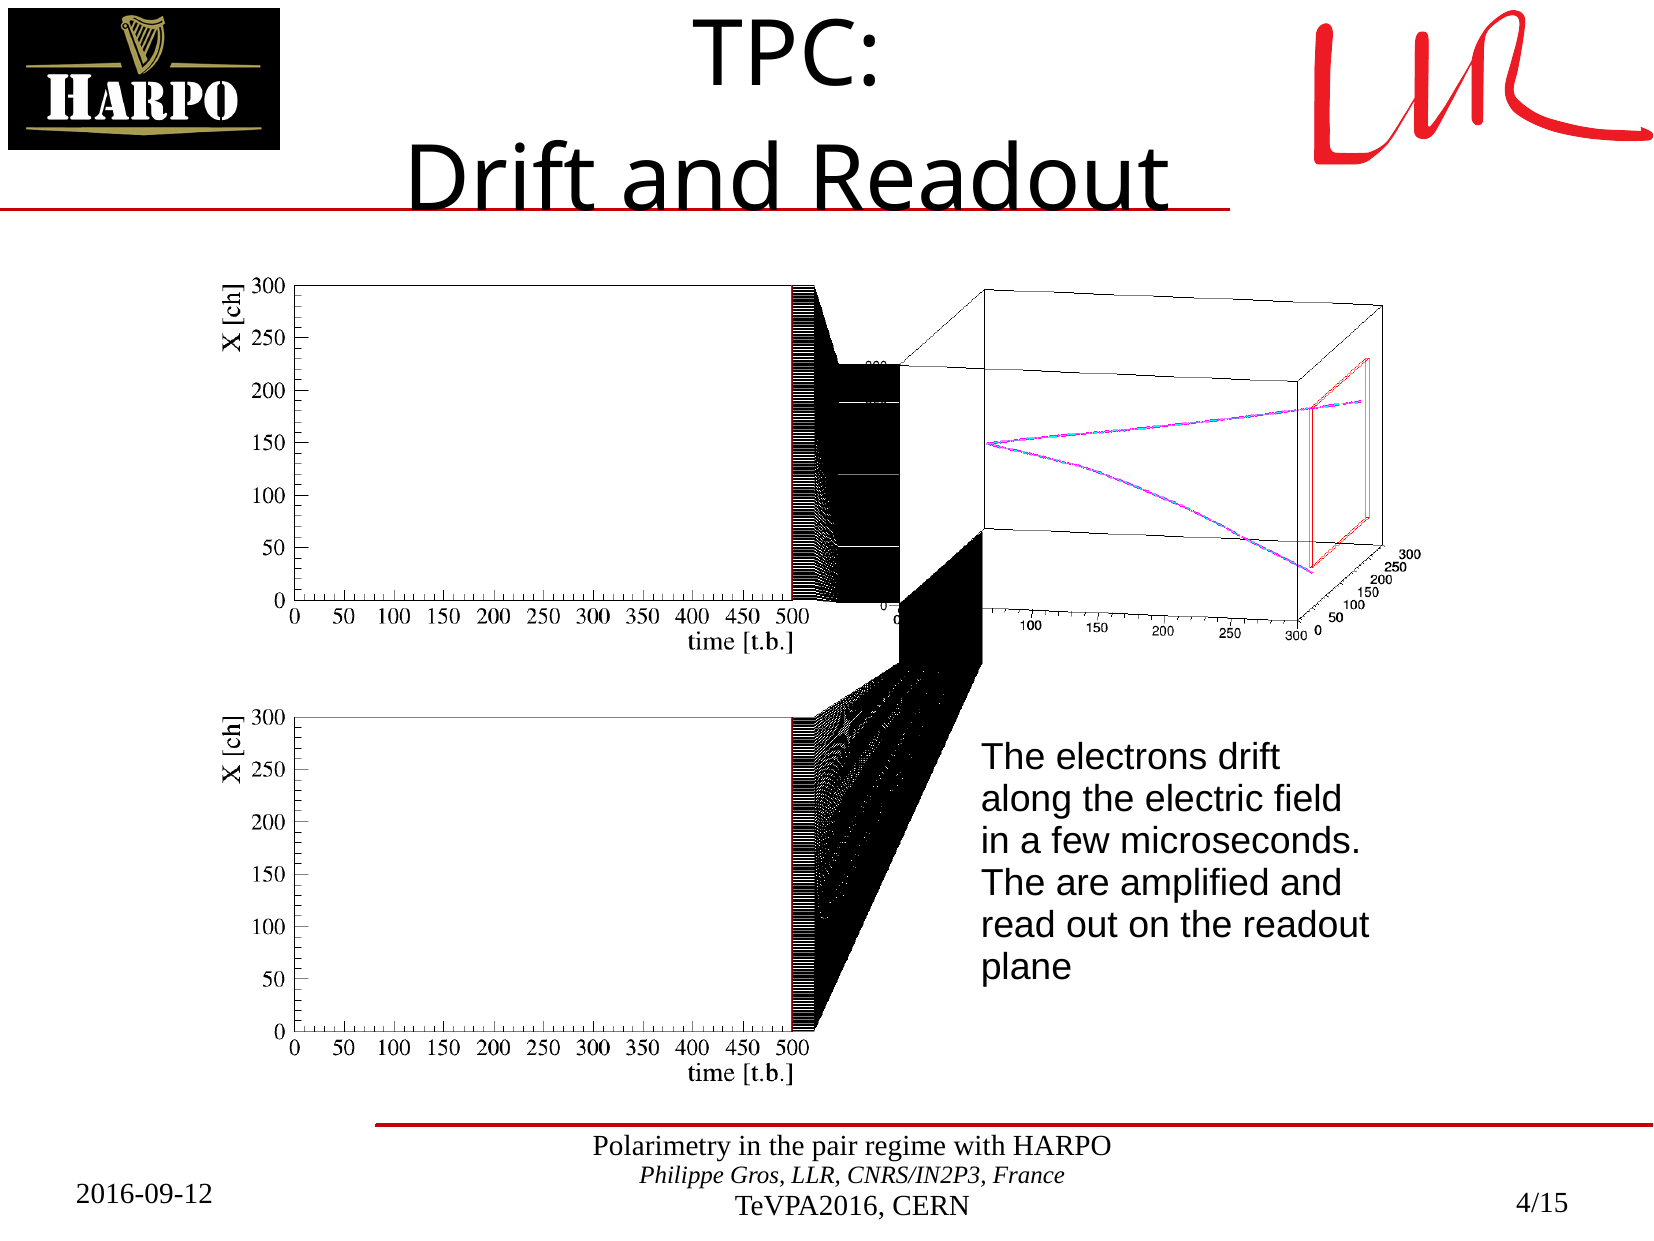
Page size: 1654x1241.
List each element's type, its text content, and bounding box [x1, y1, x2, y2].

title TPC: Drift and Readout [284, 2, 1290, 223]
picture [1314, 10, 1653, 165]
picture [197, 239, 1455, 1102]
picture [8, 8, 280, 150]
text_box The electrons drift along the electric field in a few microseconds. The are amplified and read out on the readout plane [966, 728, 1388, 995]
